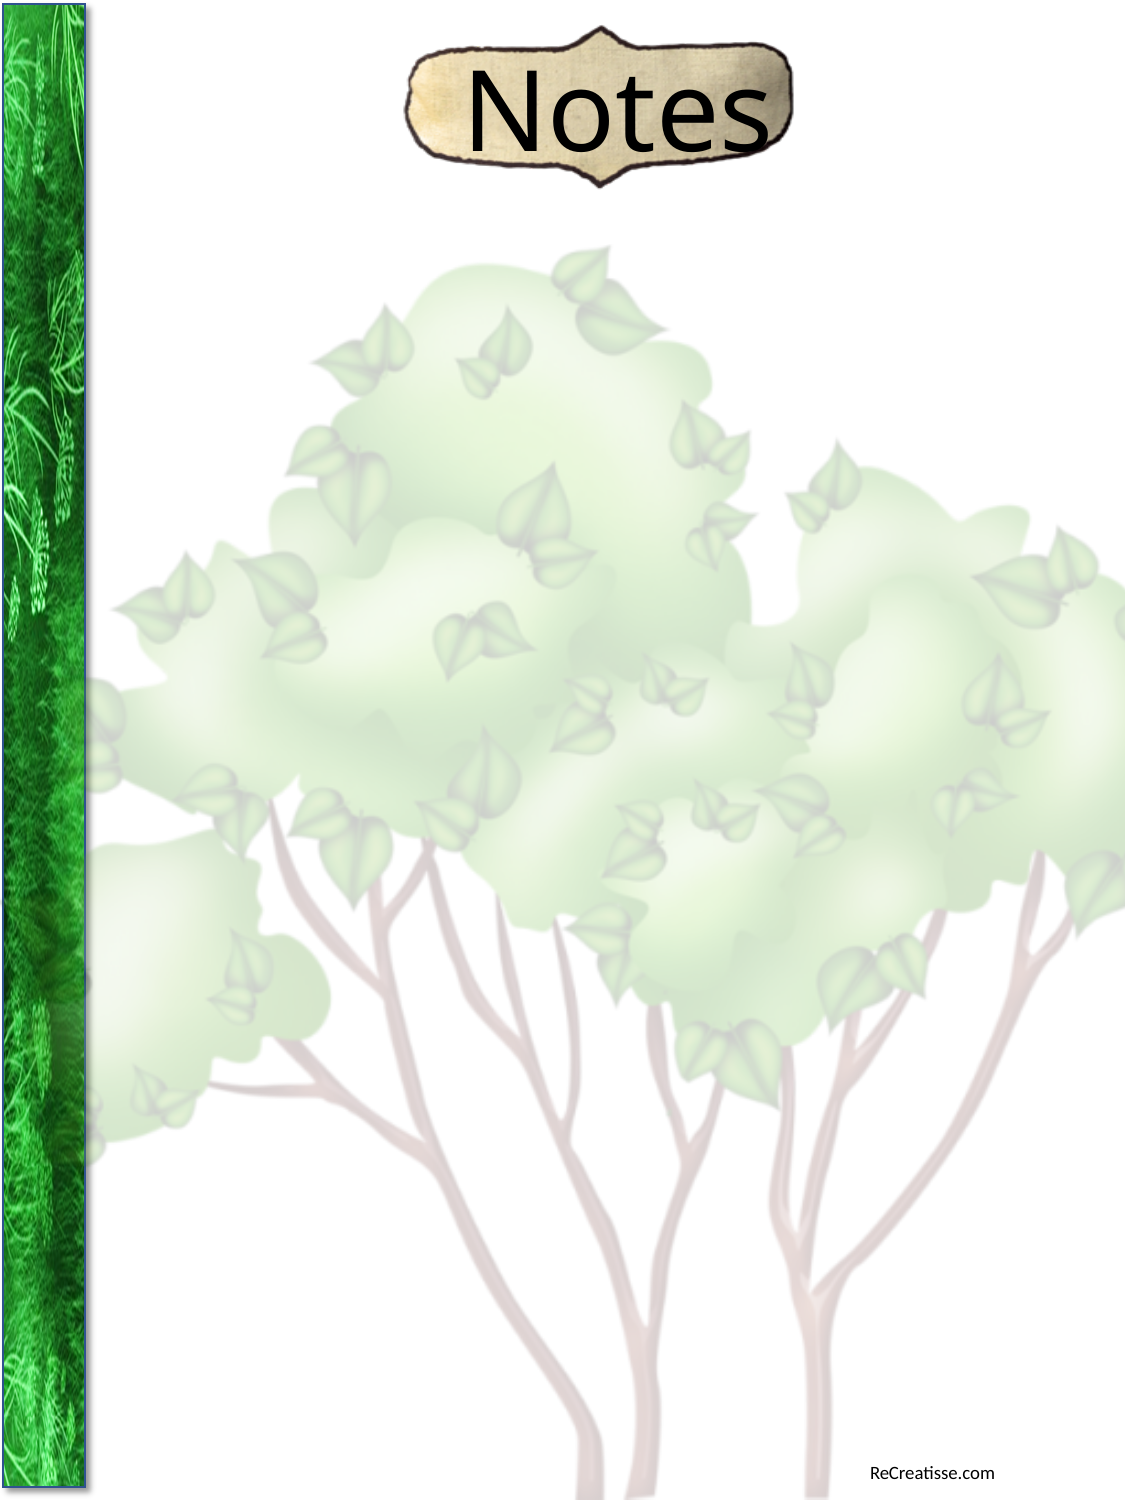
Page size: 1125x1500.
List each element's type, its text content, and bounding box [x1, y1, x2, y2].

text_box Notes [447, 31, 789, 182]
picture [0, 0, 1125, 1500]
picture [347, 0, 849, 236]
